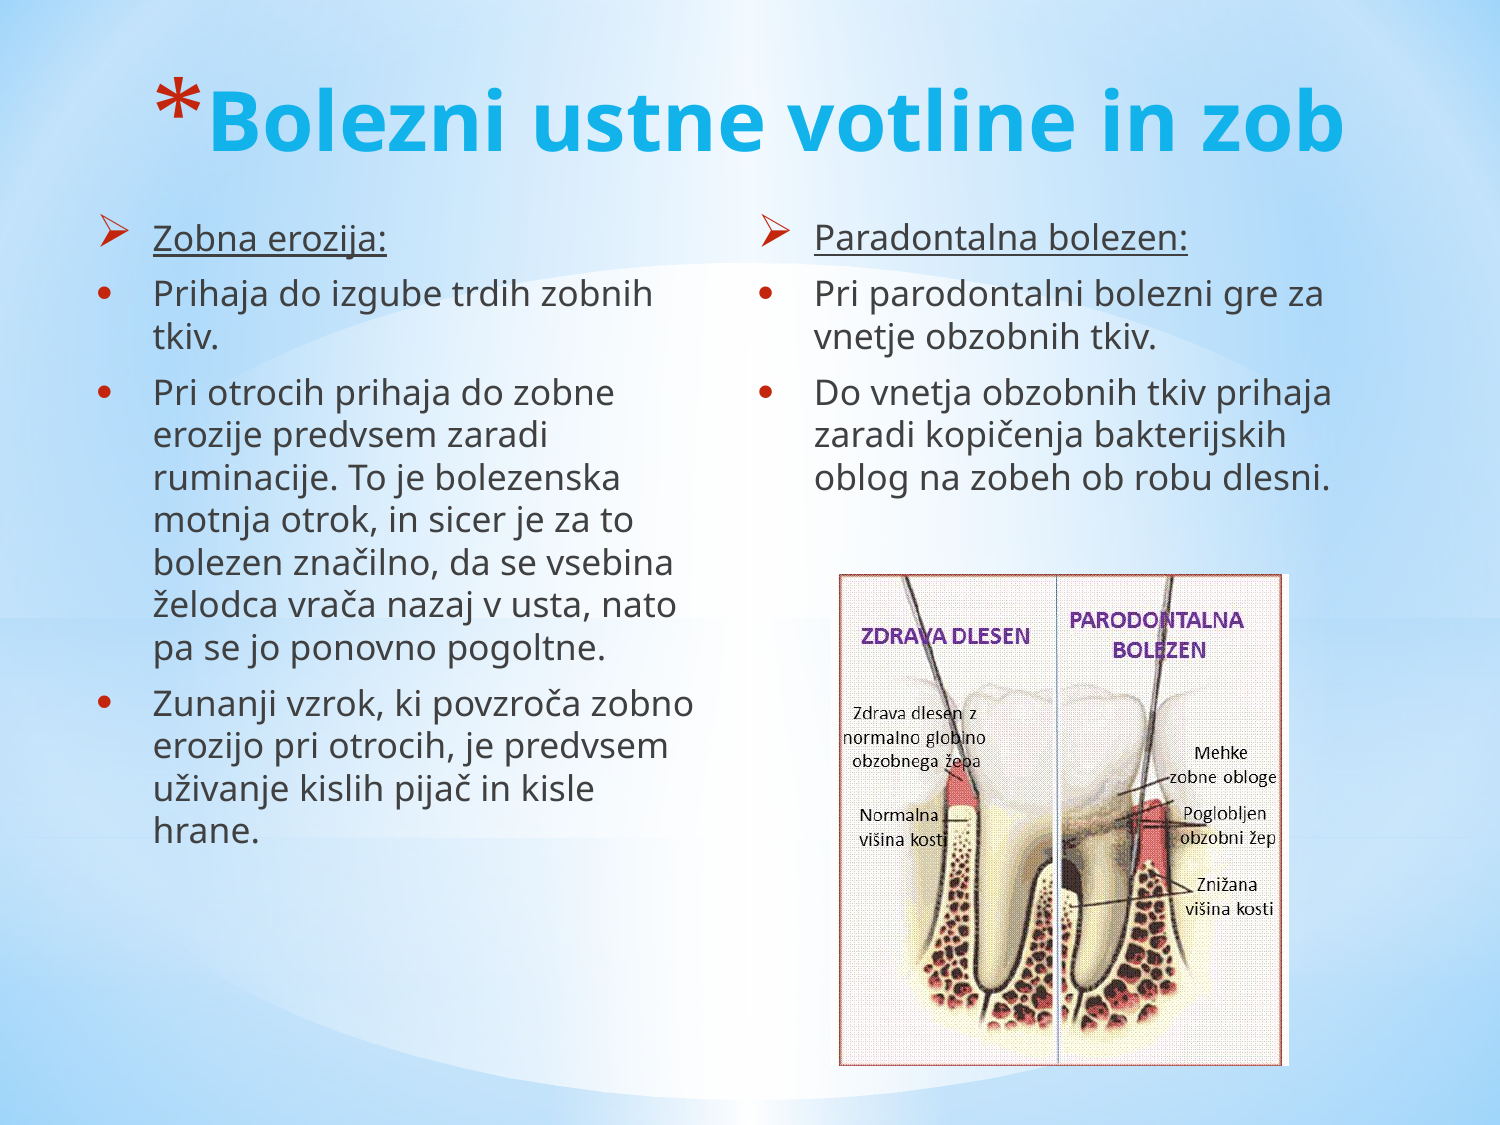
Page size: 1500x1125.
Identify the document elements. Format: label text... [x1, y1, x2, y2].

text_box Paradontalna bolezen: Pri parodontalni bolezni gre za vnetje obzobnih tkiv. Do vnetja obzobnih tkiv prihaja zaradi kopičenja bakterijskih oblog na zobeh ob robu dlesni. [742, 208, 1376, 964]
text_box Bolezni ustne votline in zob [29, 60, 1471, 197]
list Zobna erozija: Prihaja do izgube trdih zobnih tkiv. Pri otrocih prihaja do zobne erozije predvsem zaradi ruminacije. To je bolezenska motnja otrok, in sicer je za to bolezen značilno, da se vsebina želodca vrača nazaj v usta, nato pa se jo ponovno pogoltne. Zunanji vzrok, ki povzroča zobno erozijo pri otrocih, je predvsem uživanje kislih pijač in kisle hrane. [81, 208, 727, 1003]
picture [830, 574, 1289, 1066]
